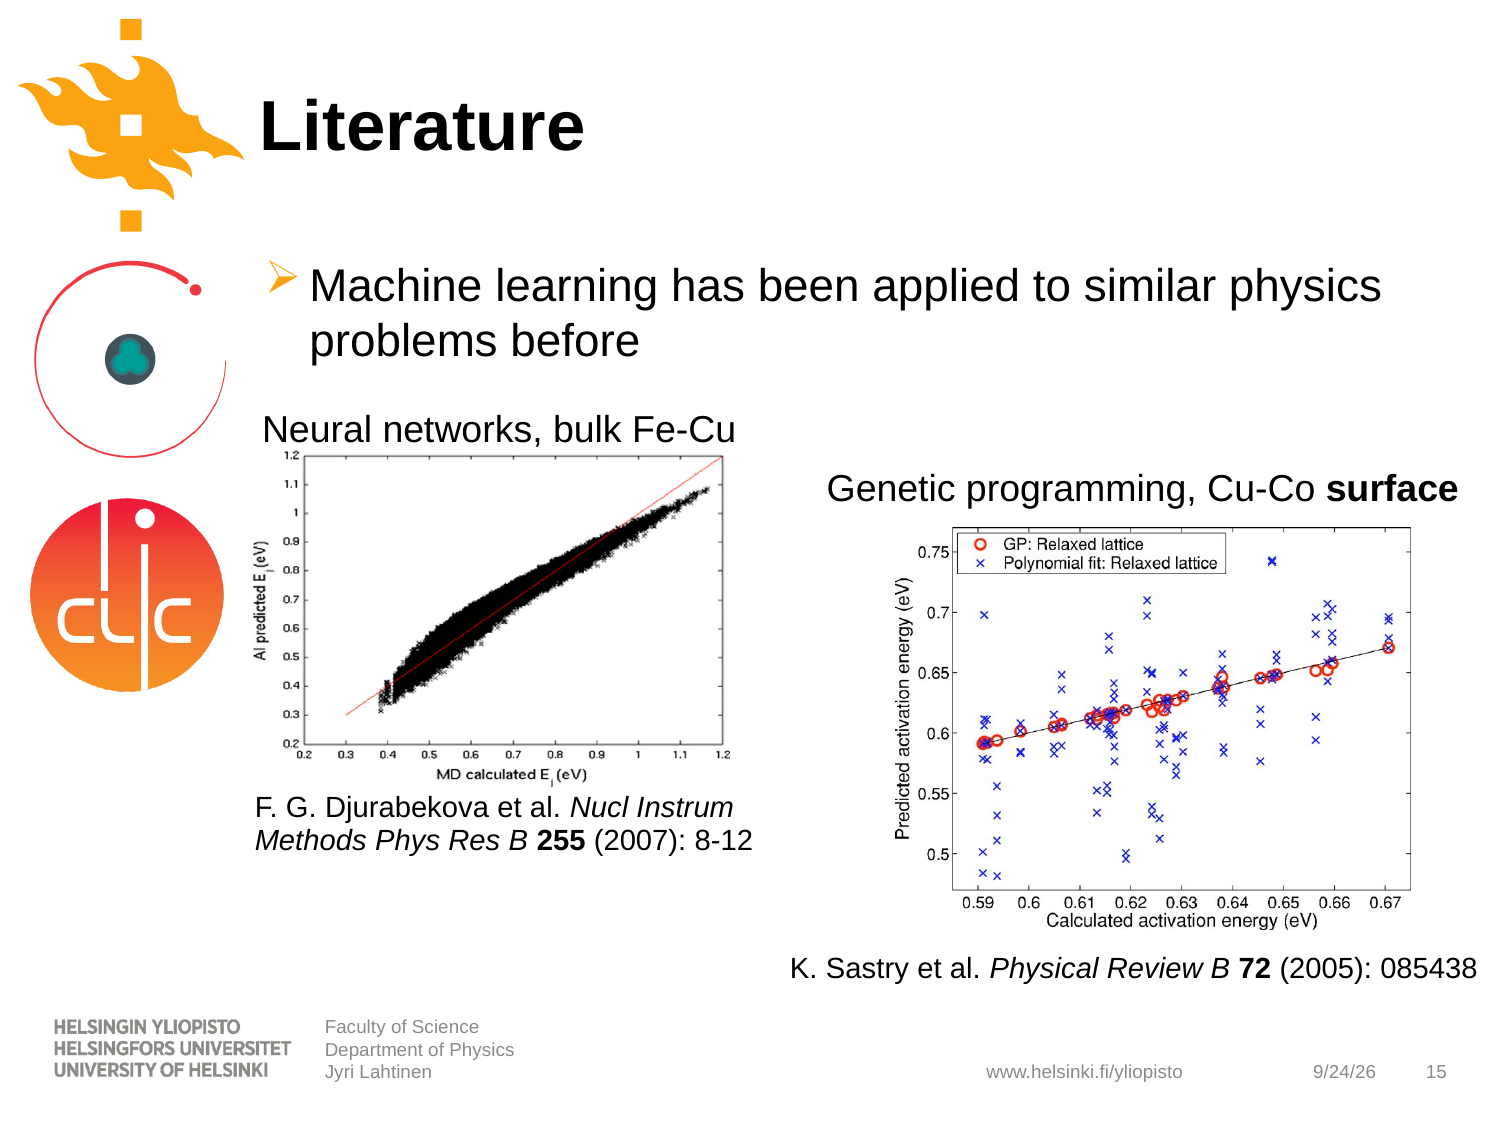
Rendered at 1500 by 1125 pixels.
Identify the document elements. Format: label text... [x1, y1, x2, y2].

picture [0, 255, 730, 784]
text_box K. Sastry et al. Physical Review B 72 (2005): 085438 [775, 945, 1494, 993]
slide_number 5/24/18 [1230, 1011, 1376, 1083]
text_box F. G. Djurabekova et al. Nucl Instrum Methods Phys Res B 255 (2007): 8-12 [240, 784, 859, 876]
list Machine learning has been applied to similar physics problems before [265, 255, 1447, 988]
picture [895, 527, 1411, 930]
text_box Genetic programming, Cu-Co surface [811, 460, 1474, 518]
text_box Neural networks, bulk Fe-Cu [247, 400, 752, 458]
title Literature [259, 30, 1447, 214]
slide_number <number> [1376, 1011, 1447, 1083]
footer Faculty of Science Department of Physics Jyri Lahtinen [324, 1011, 750, 1083]
picture [53, 1017, 292, 1079]
